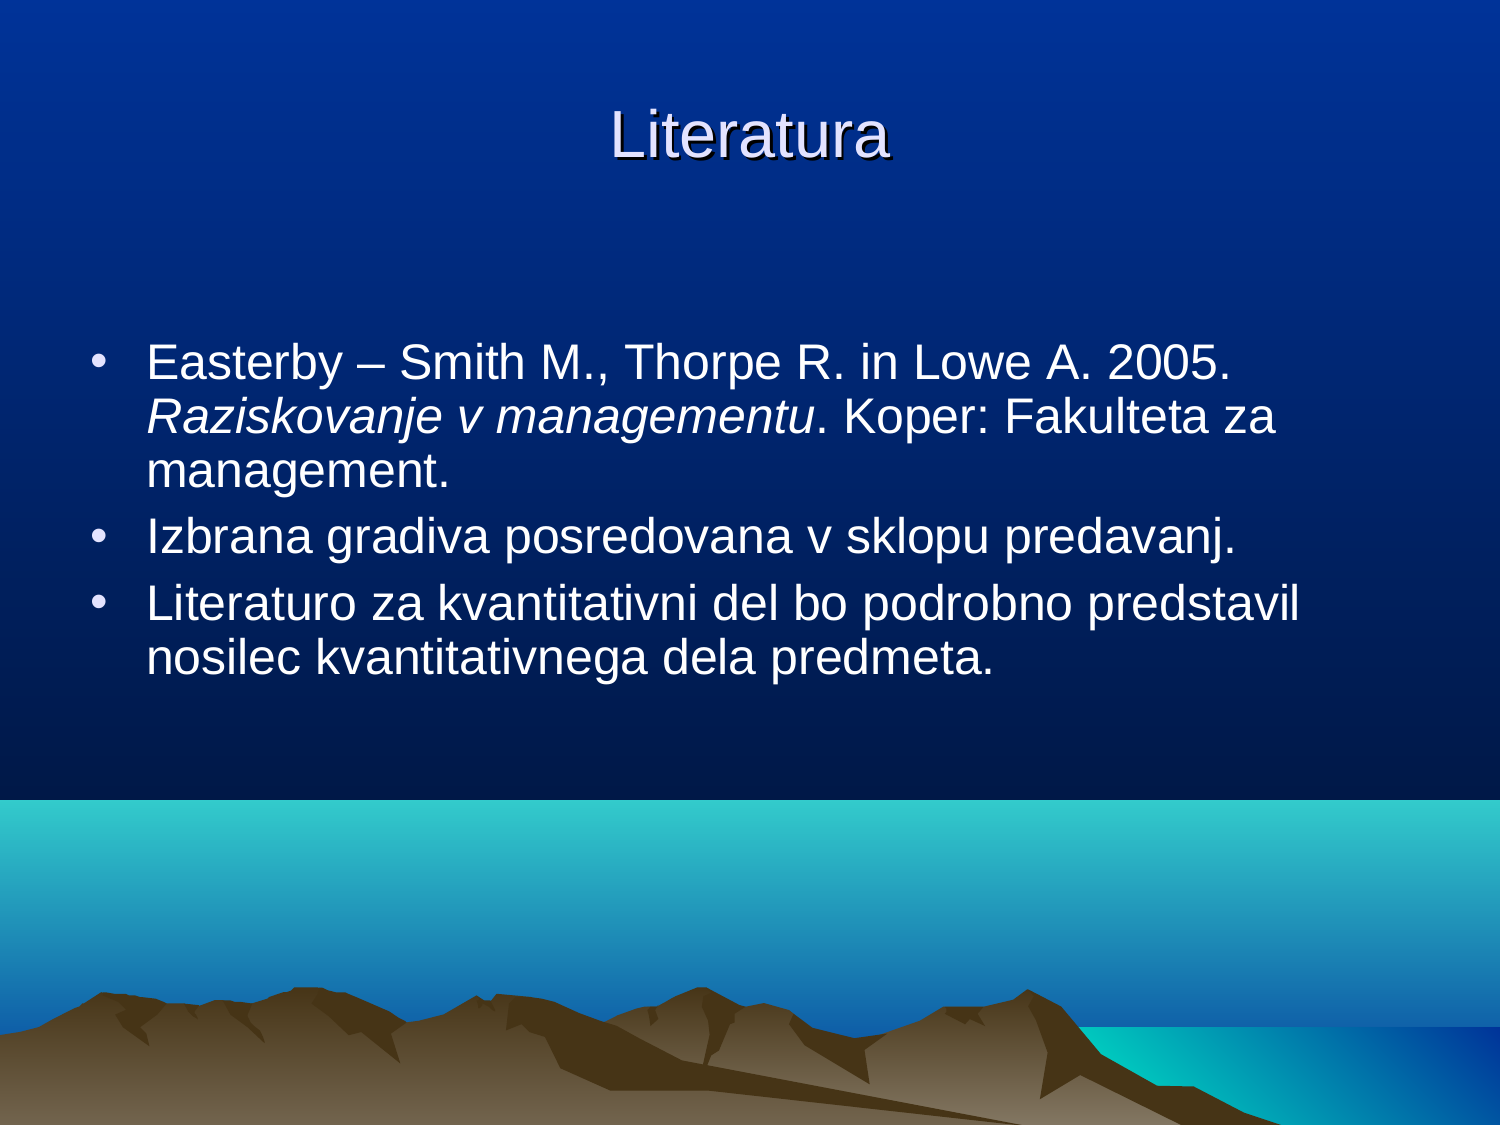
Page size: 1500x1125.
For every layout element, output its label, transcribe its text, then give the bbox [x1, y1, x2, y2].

list Easterby – Smith M., Thorpe R. in Lowe A. 2005. Raziskovanje v managementu. Koper: Fakulteta za management. Izbrana gradiva posredovana v sklopu predavanj. Literaturo za kvantitativni del bo podrobno predstavil nosilec kvantitativnega dela predmeta. [75, 262, 1426, 1001]
title Literatura [75, 37, 1426, 225]
